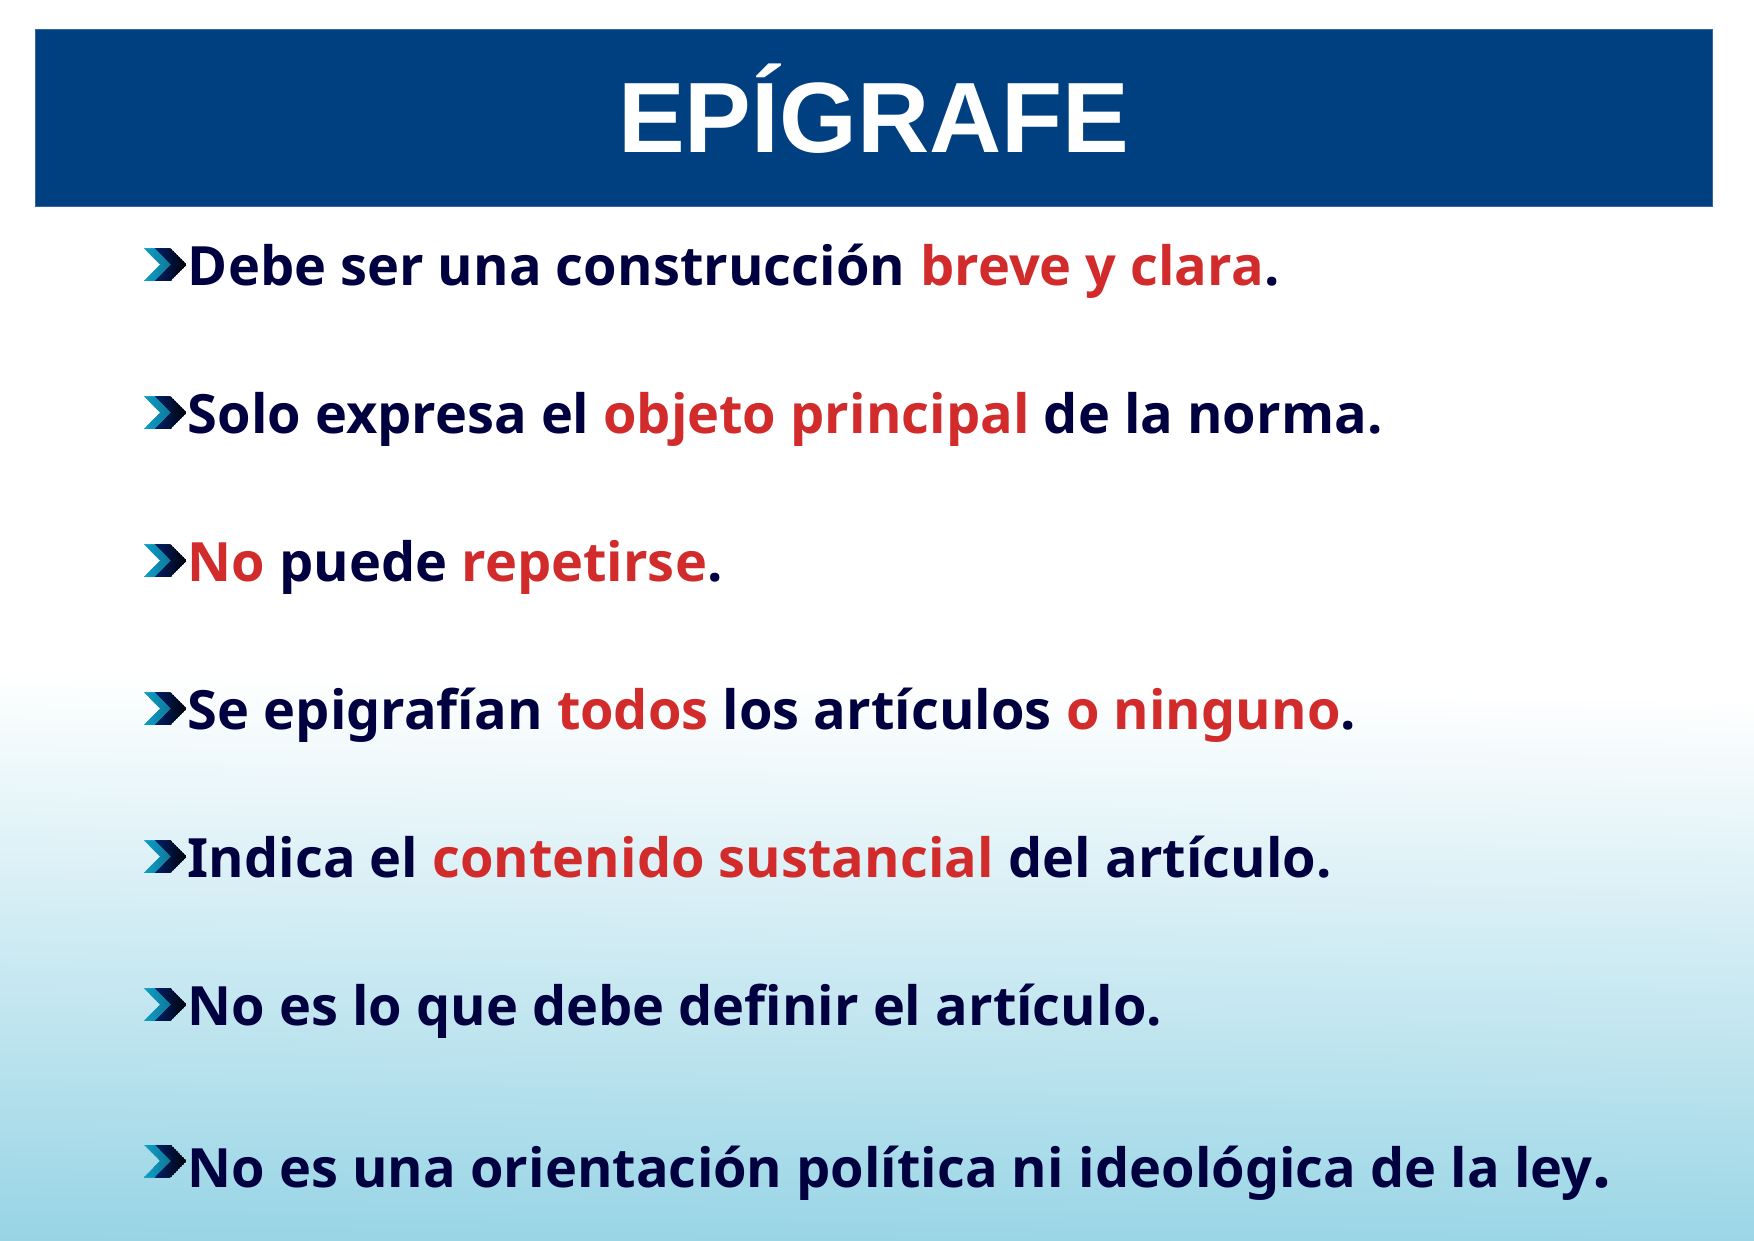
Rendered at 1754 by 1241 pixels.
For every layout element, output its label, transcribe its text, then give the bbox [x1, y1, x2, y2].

text_box EPÍGRAFE [35, 29, 1713, 207]
subtitle Debe ser una construcción breve y clara. Solo expresa el objeto principal de la norma. No puede repetirse. Se epigrafían todos los artículos o ninguno. Indica el contenido sustancial del artículo. No es lo que debe definir el artículo. No es una orientación política ni ideológica de la ley. [87, 224, 1667, 1225]
